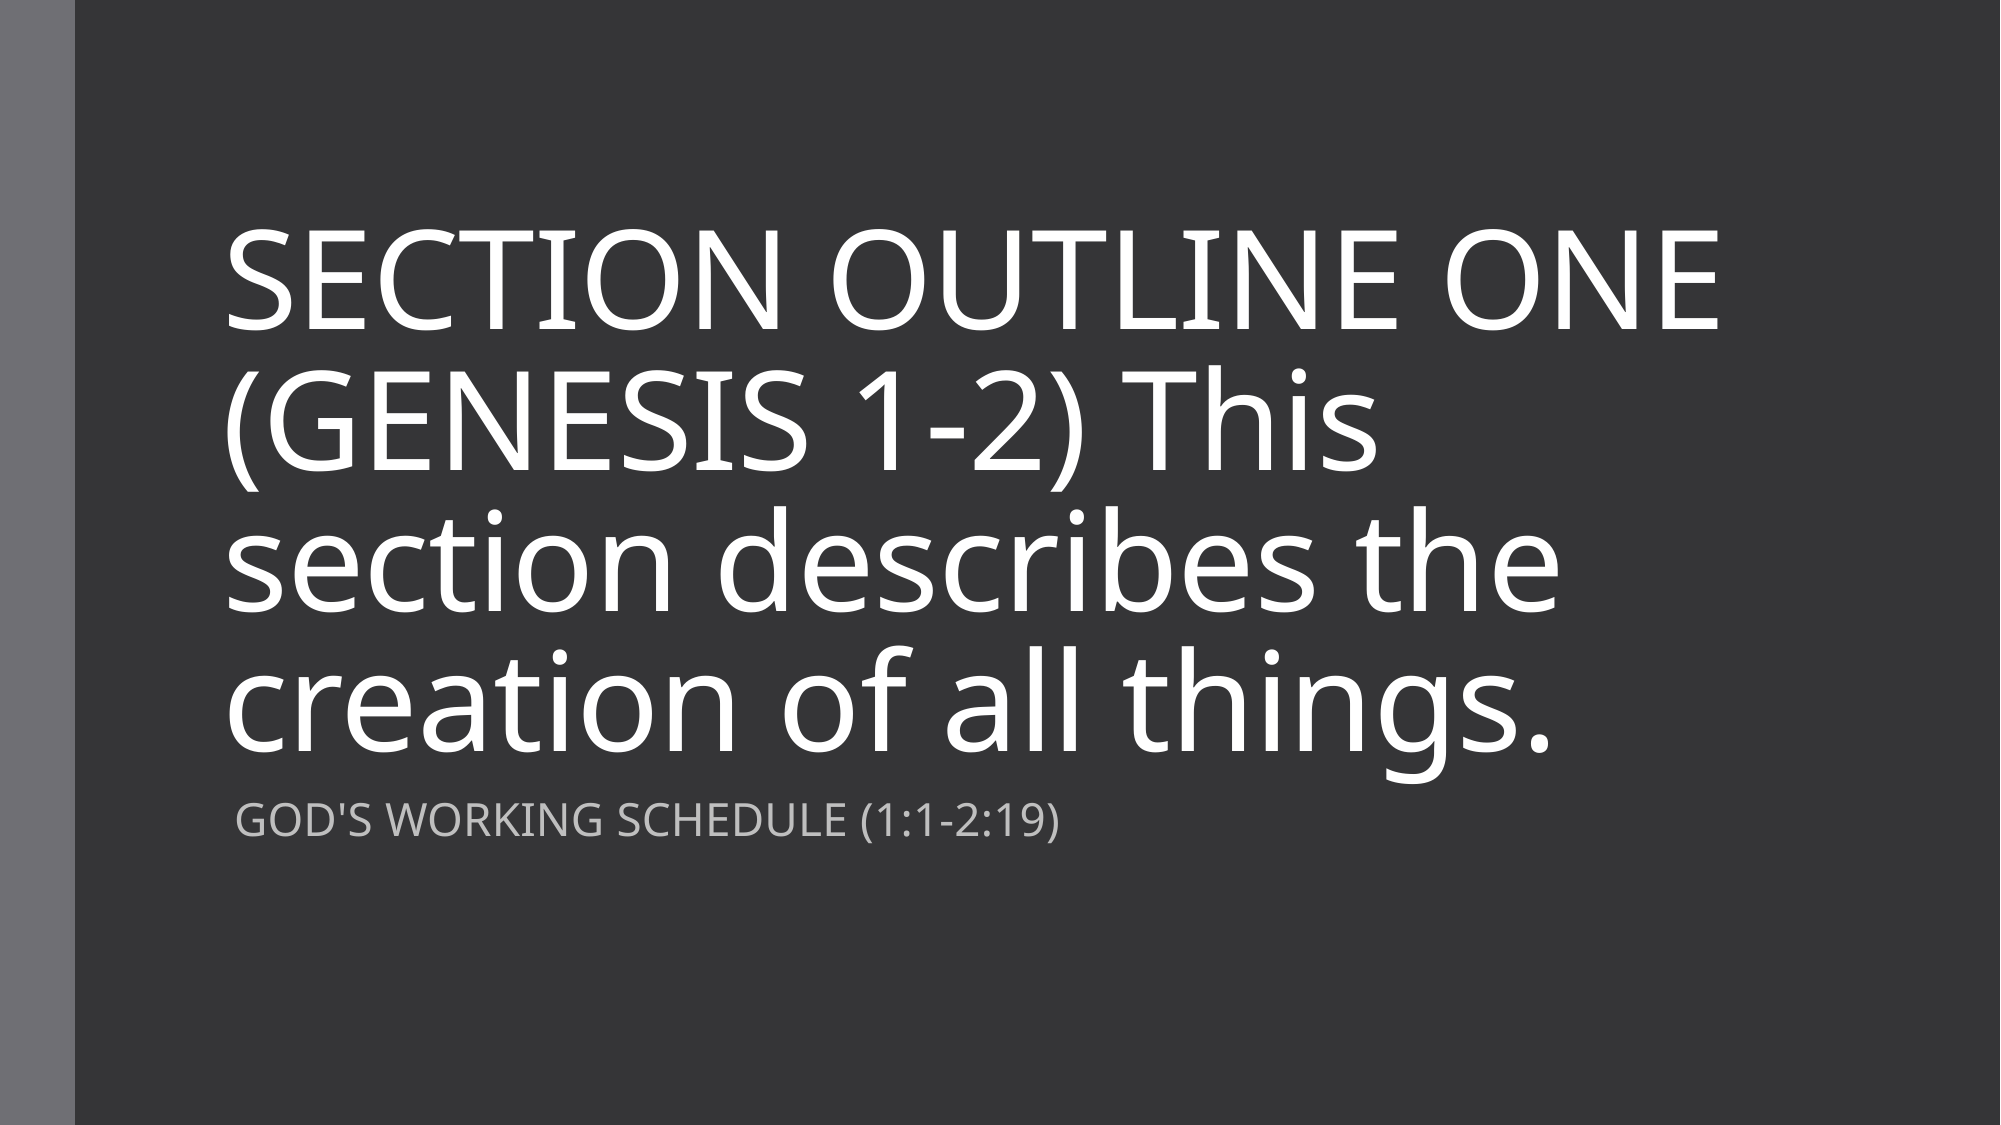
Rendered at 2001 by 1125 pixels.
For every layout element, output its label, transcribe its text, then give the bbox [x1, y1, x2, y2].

title SECTION OUTLINE ONE (GENESIS 1-2) This section describes the creation of all things. [206, 124, 1752, 787]
subtitle GOD'S WORKING SCHEDULE (1:1-2:19) [206, 787, 1752, 1066]
